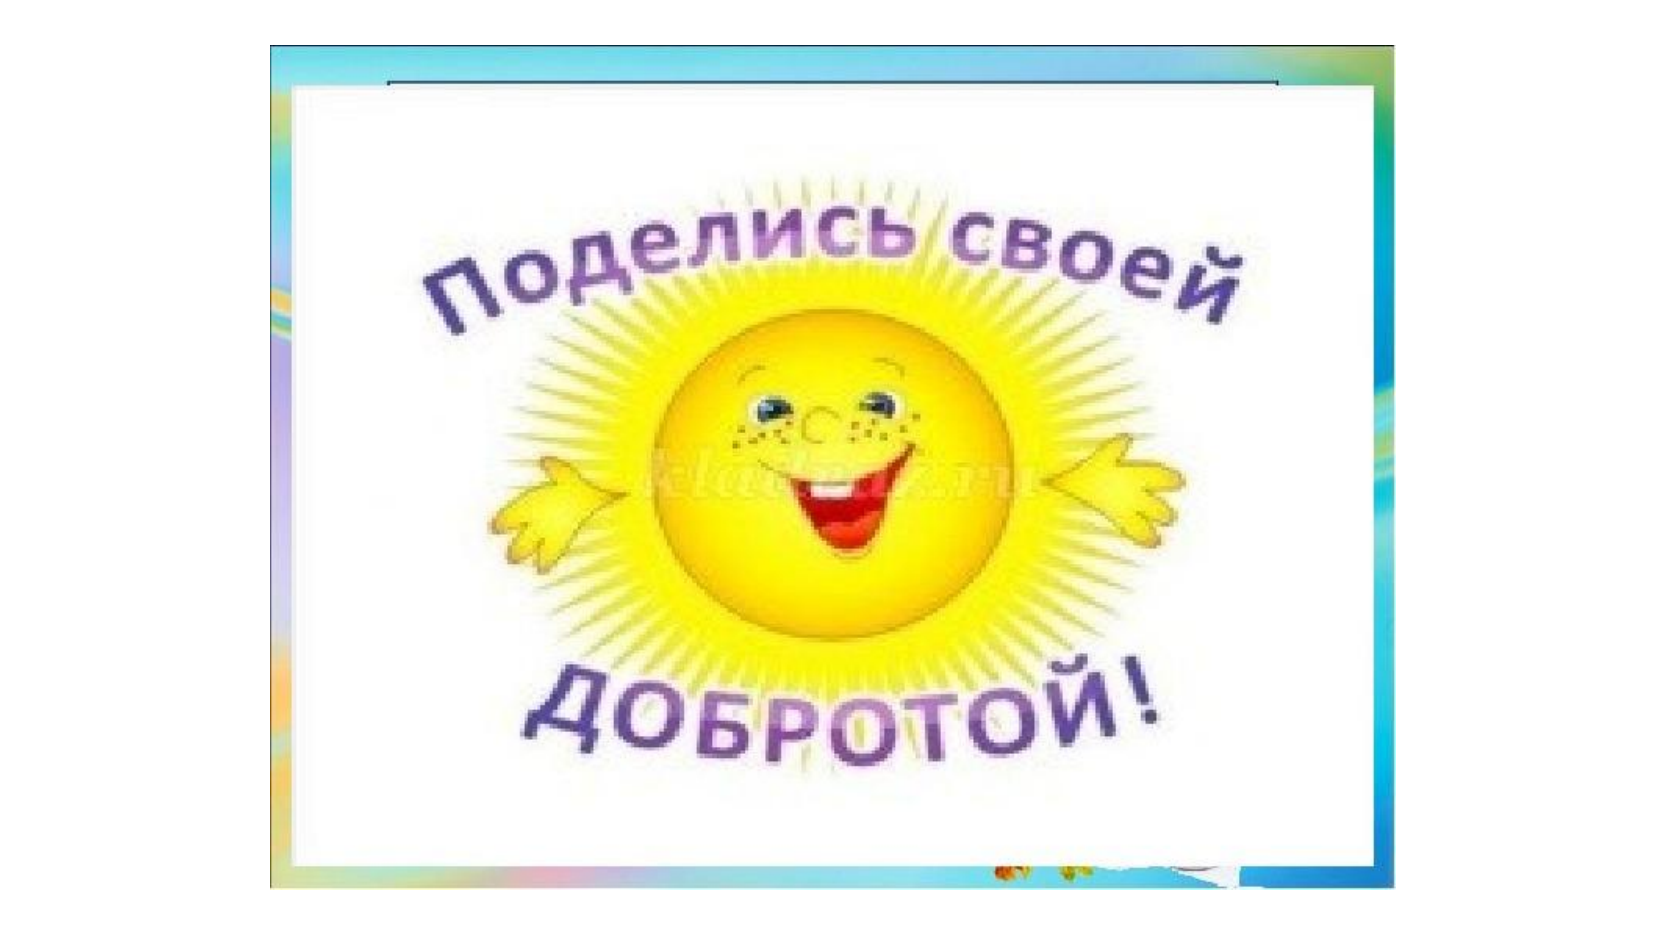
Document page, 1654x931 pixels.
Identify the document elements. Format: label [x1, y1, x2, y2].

picture [270, 45, 1396, 890]
